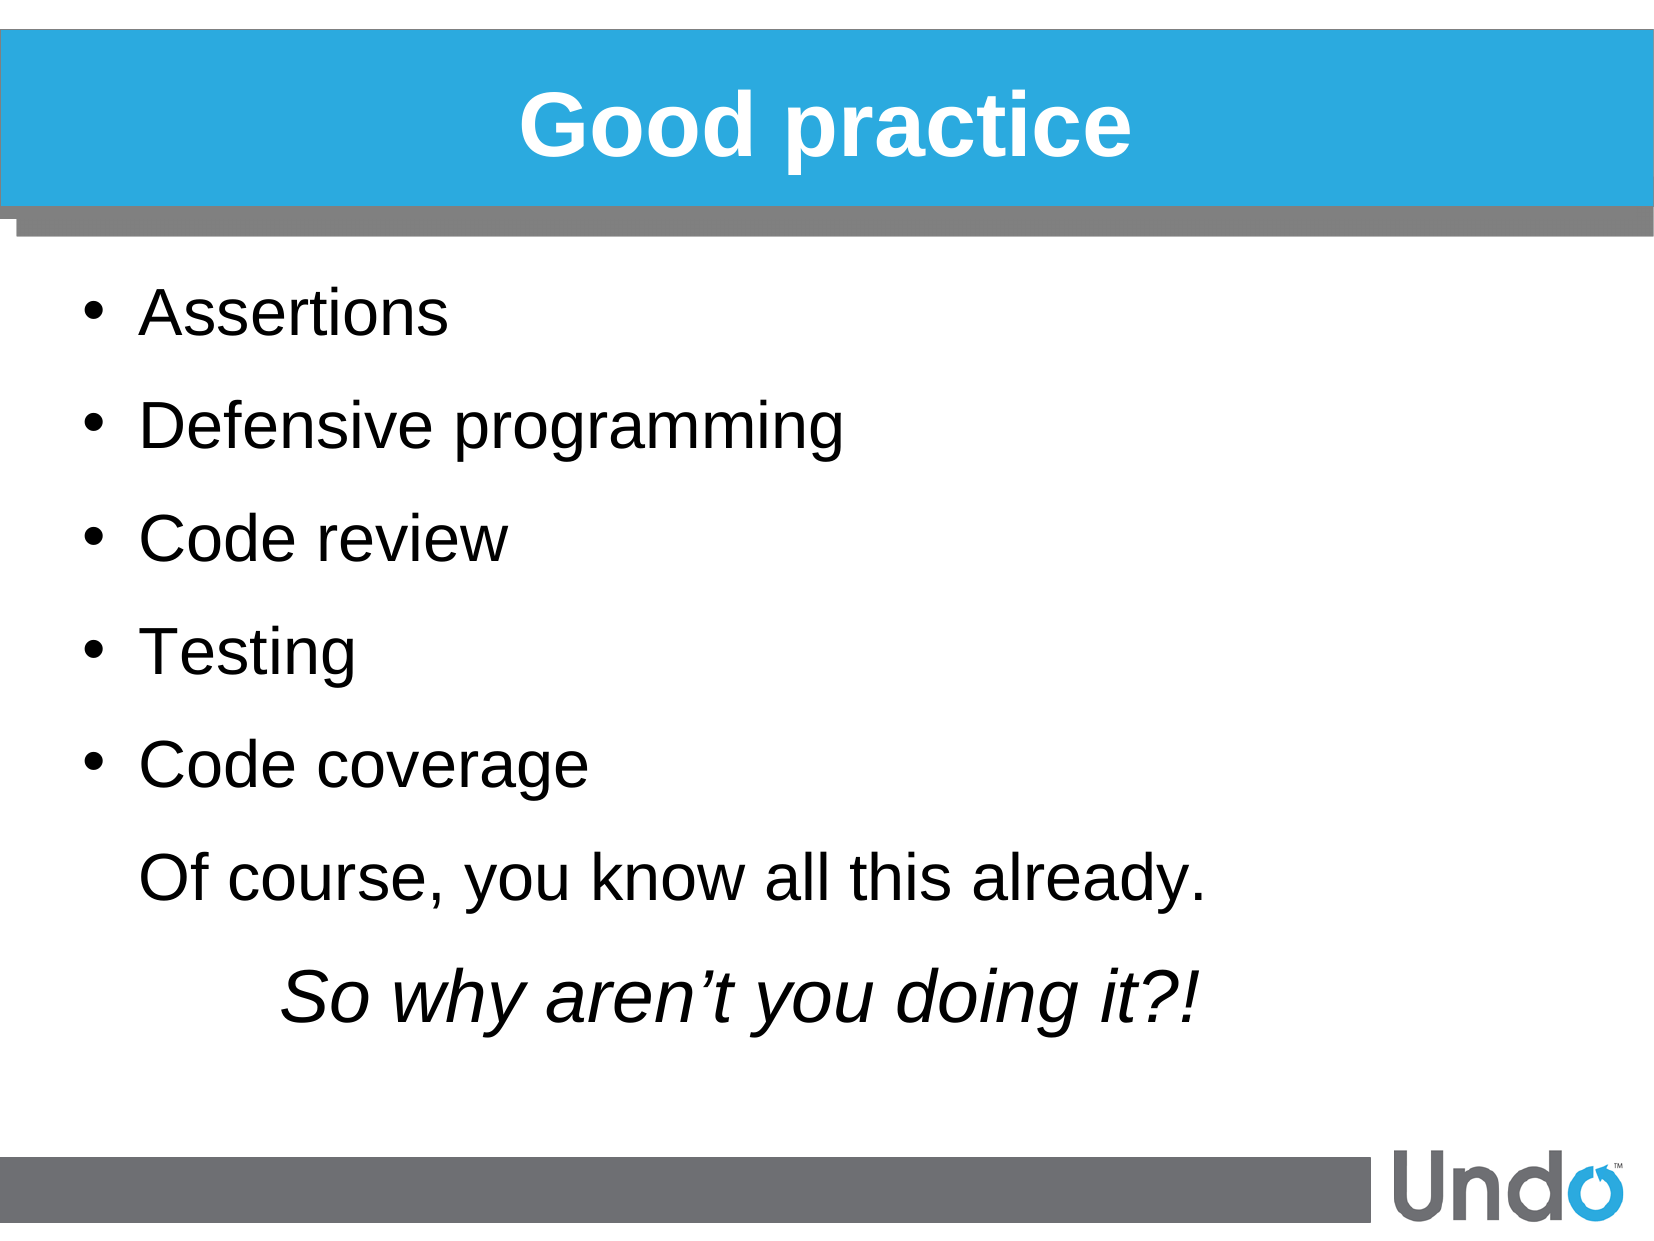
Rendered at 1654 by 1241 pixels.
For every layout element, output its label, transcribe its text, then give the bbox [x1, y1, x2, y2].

title Good practice [82, 14, 1571, 221]
list Assertions Defensive programming Code review Testing Code coverage Of course, you know all this already. So why aren’t you doing it?! [82, 265, 1571, 1241]
picture [1571, 1150, 1624, 1223]
